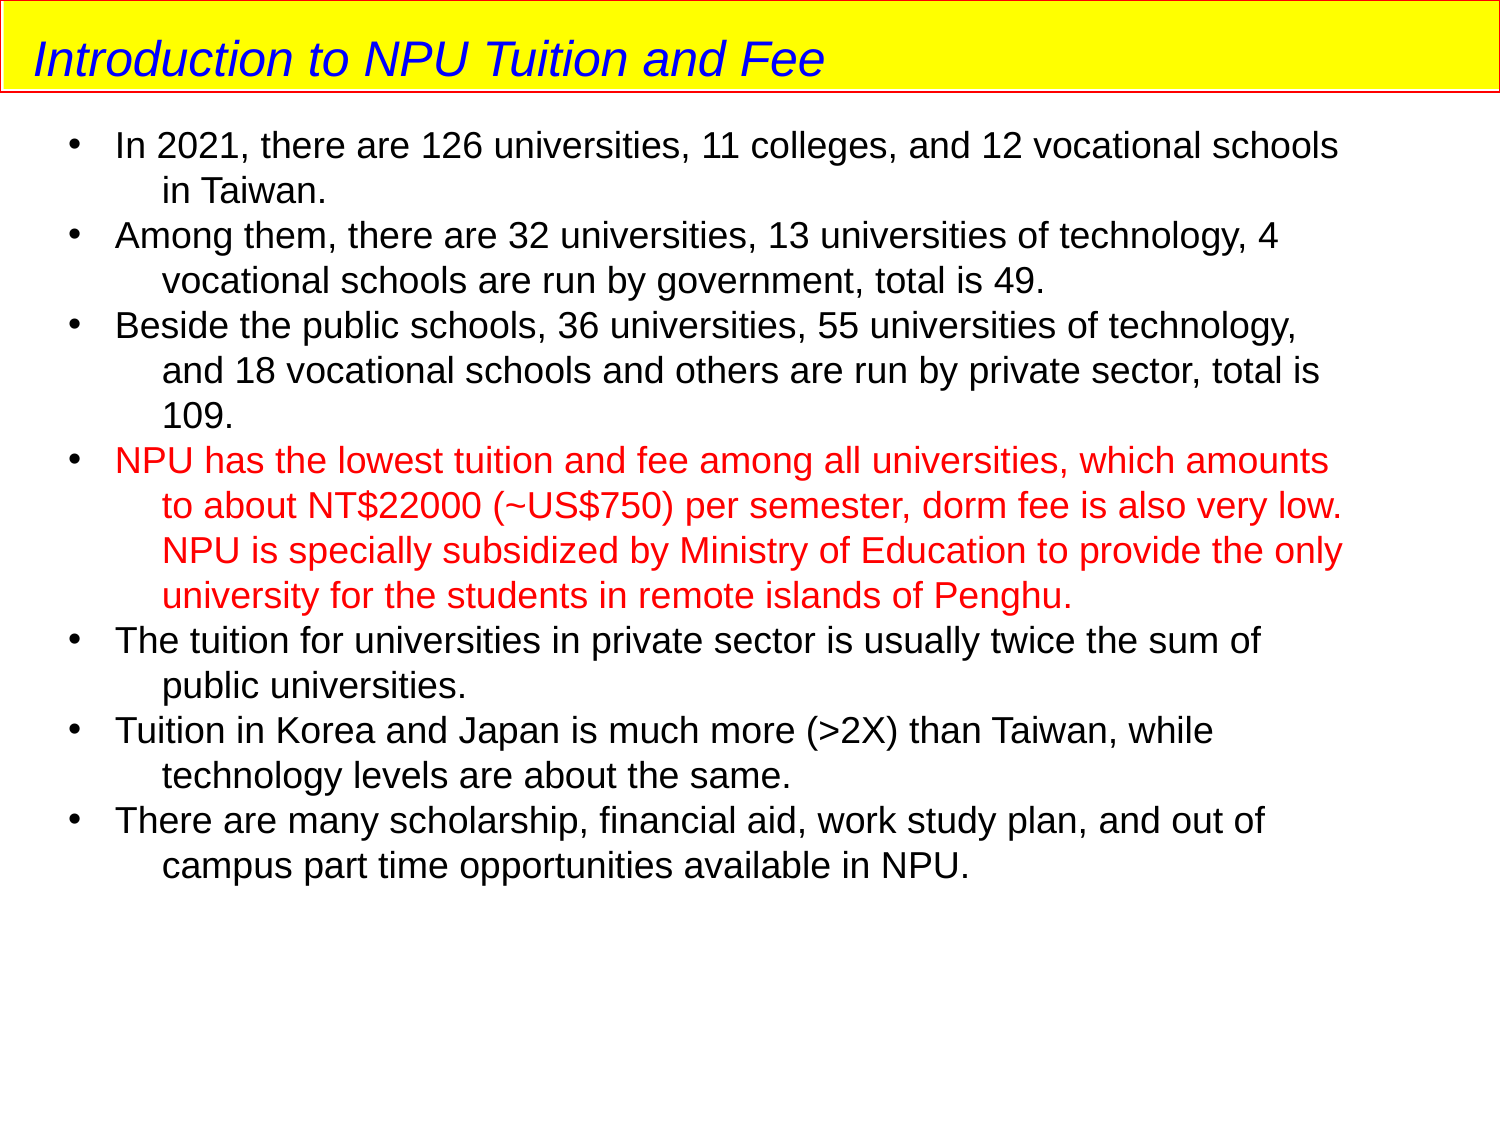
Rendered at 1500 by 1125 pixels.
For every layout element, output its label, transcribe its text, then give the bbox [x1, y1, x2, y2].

text_box In 2021, there are 126 universities, 11 colleges, and 12 vocational schools in Taiwan. Among them, there are 32 universities, 13 universities of technology, 4 vocational schools are run by government, total is 49. Beside the public schools, 36 universities, 55 universities of technology, and 18 vocational schools and others are run by private sector, total is 109. NPU has the lowest tuition and fee among all universities, which amounts to about NT$22000 (~US$750) per semester, dorm fee is also very low. NPU is specially subsidized by Ministry of Education to provide the only university for the students in remote islands of Penghu. The tuition for universities in private sector is usually twice the sum of public universities. Tuition in Korea and Japan is much more (>2X) than Taiwan, while technology levels are about the same. There are many scholarship, financial aid, work study plan, and out of campus part time opportunities available in NPU. [53, 113, 1369, 856]
text_box Introduction to NPU Tuition and Fee [3, 1, 1499, 89]
